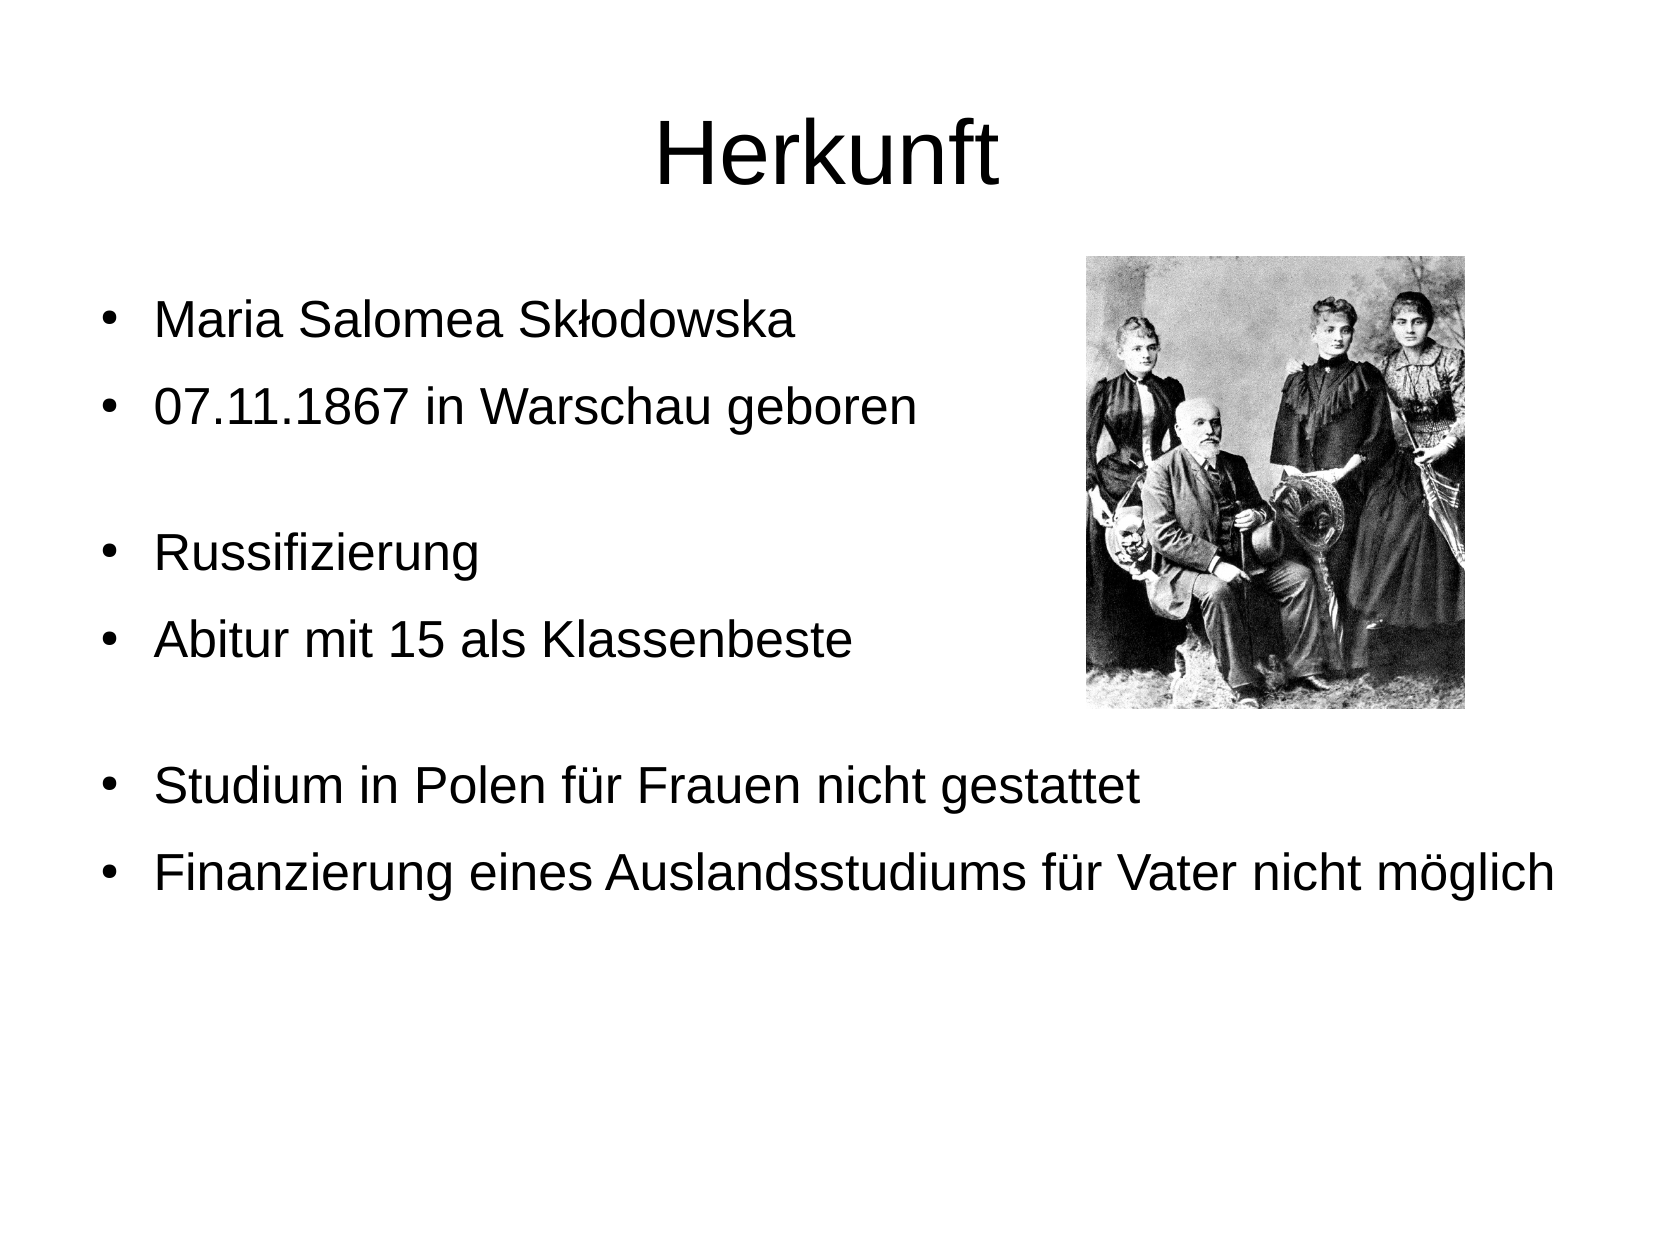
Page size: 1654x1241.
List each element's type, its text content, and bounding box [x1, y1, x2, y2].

title Herkunft [82, 49, 1571, 257]
list Maria Salomea Skłodowska 07.11.1867 in Warschau geboren Russifizierung Abitur mit 15 als Klassenbeste Studium in Polen für Frauen nicht gestattet Finanzierung eines Auslandsstudiums für Vater nicht möglich [82, 290, 1571, 1109]
picture [1086, 256, 1465, 709]
